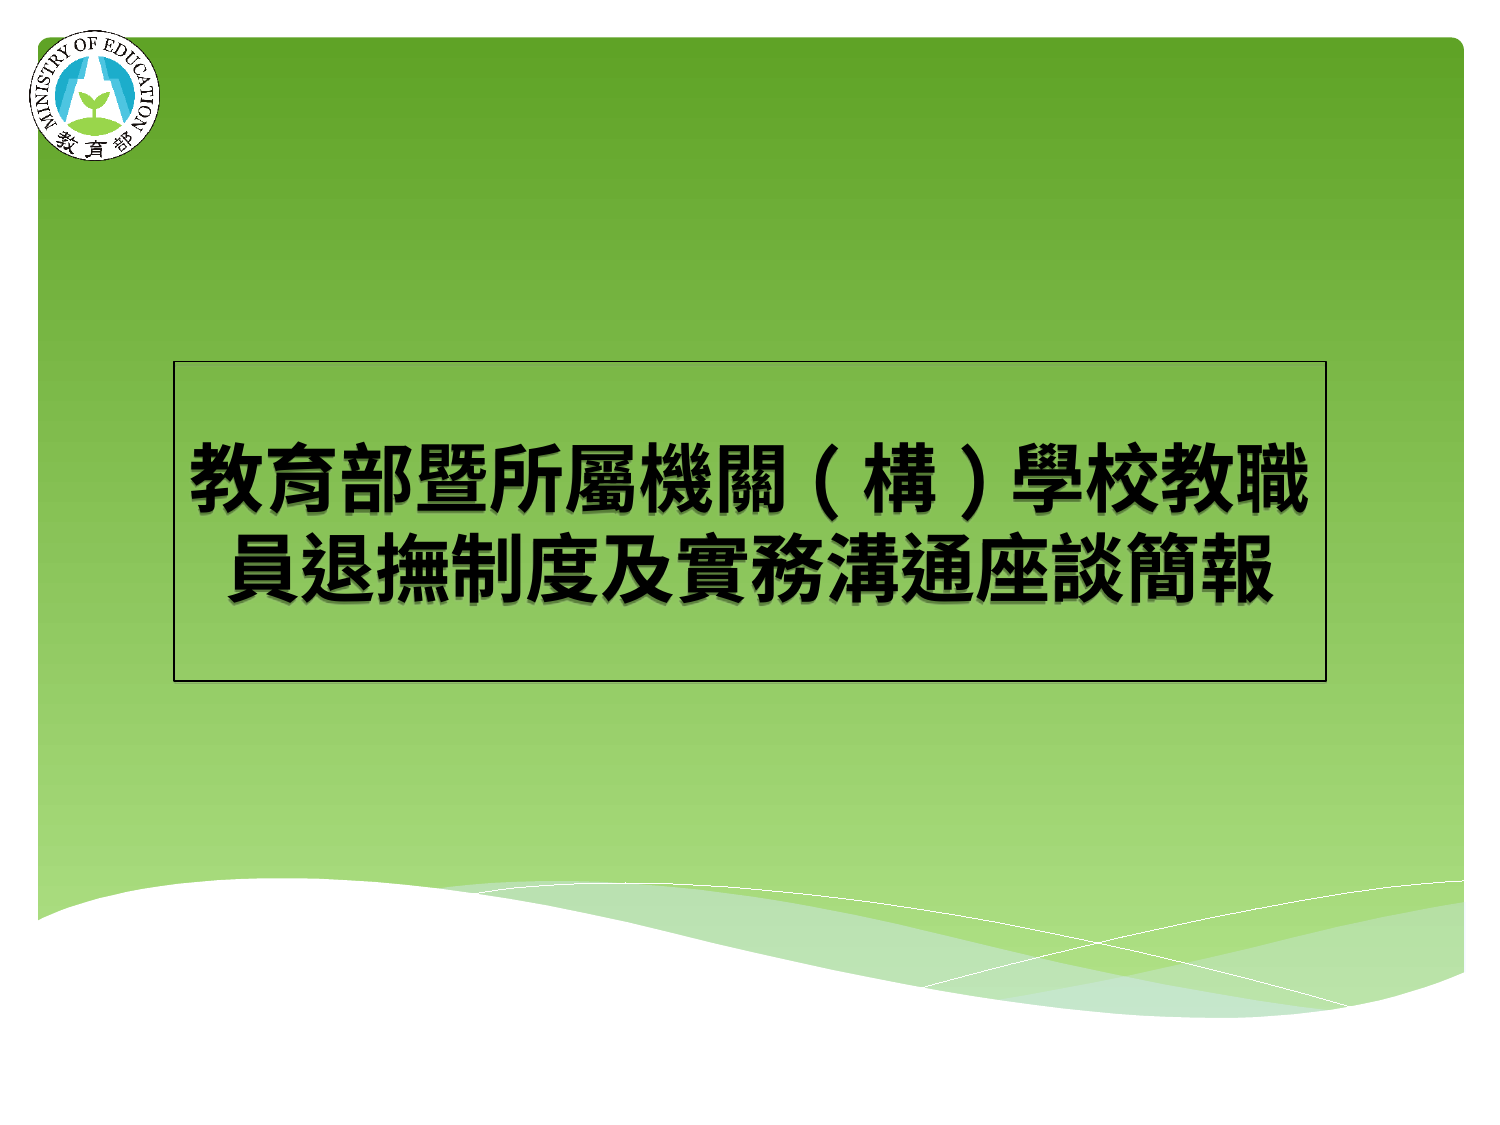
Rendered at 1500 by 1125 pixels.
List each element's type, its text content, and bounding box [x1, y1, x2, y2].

title 教育部暨所屬機關(構)學校教職員退撫制度及實務溝通座談簡報 [173, 361, 1327, 681]
picture [29, 30, 160, 161]
